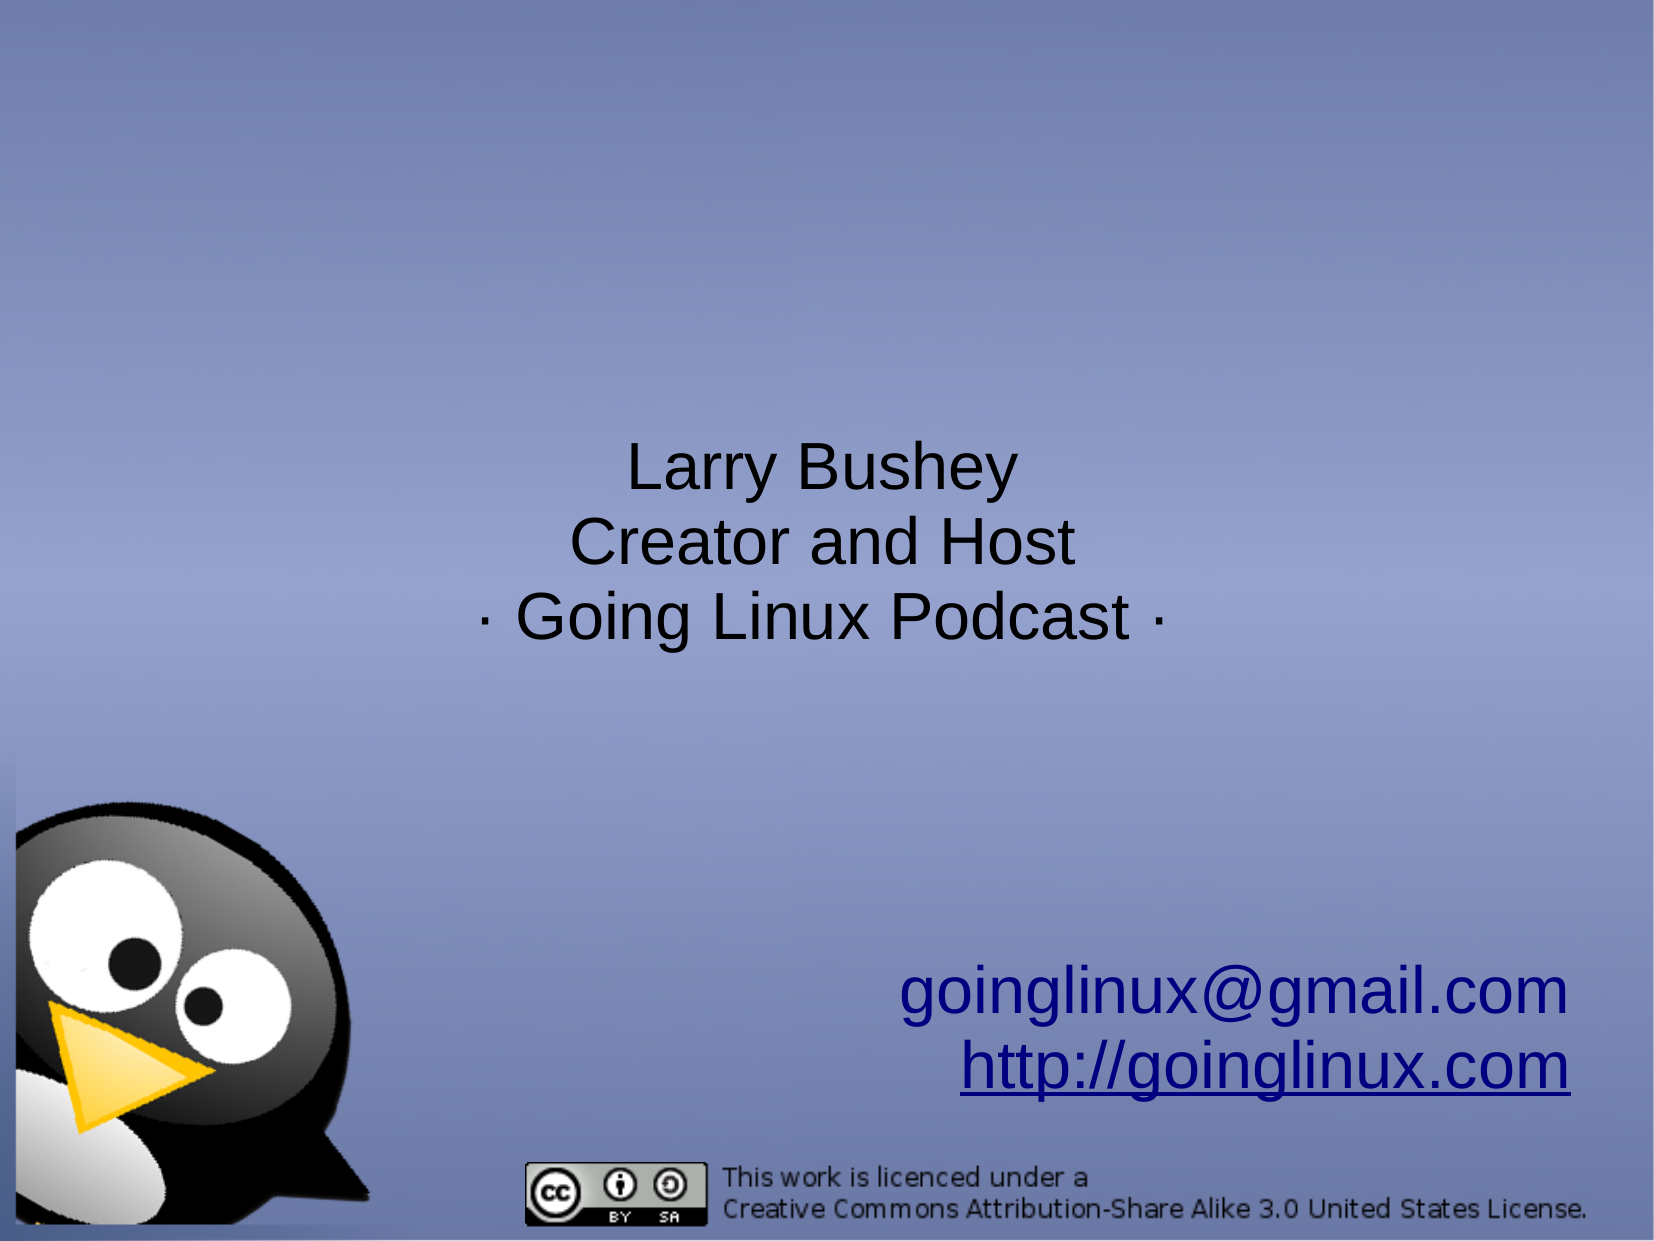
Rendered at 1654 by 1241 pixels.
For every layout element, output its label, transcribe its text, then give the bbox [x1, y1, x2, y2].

picture [0, 0, 1654, 1241]
subtitle Larry Bushey Creator and Host · Going Linux Podcast · goinglinux@gmail.com http://goinglinux.com [75, 55, 1571, 1103]
